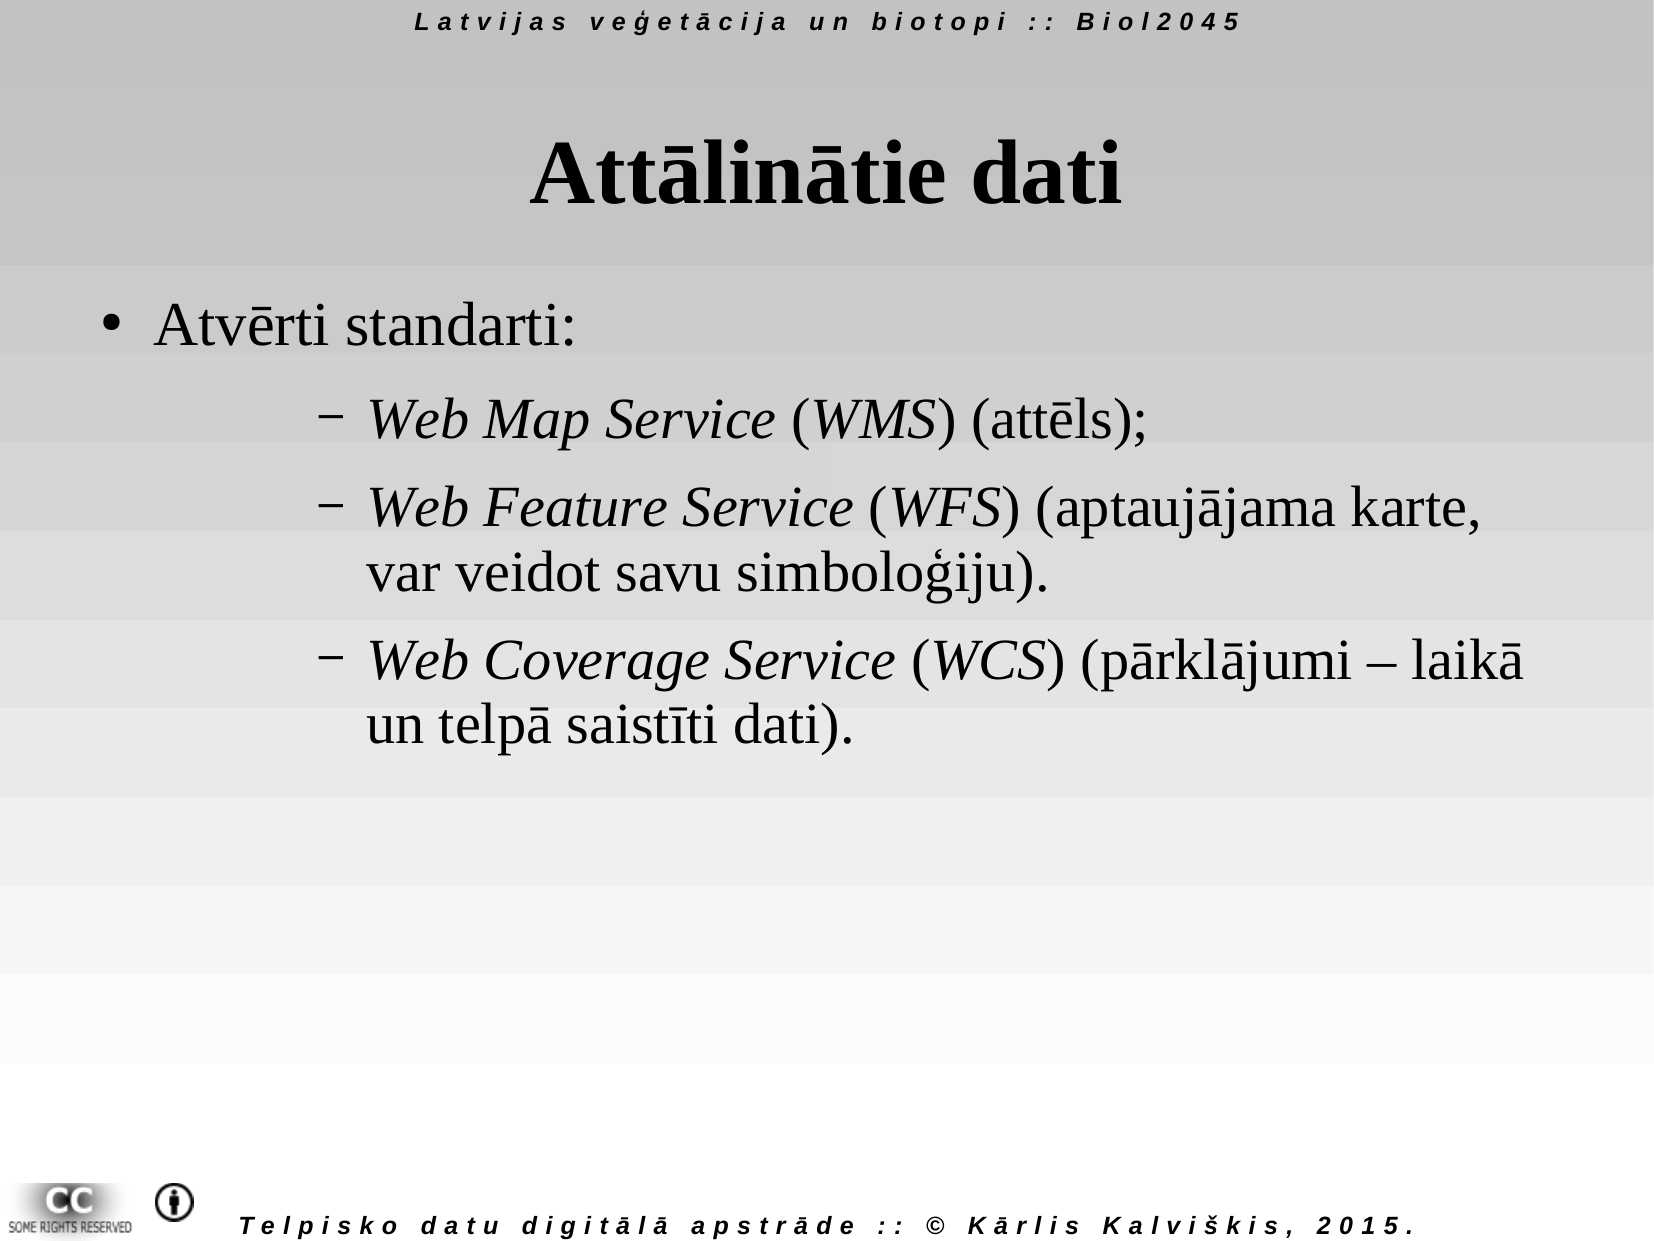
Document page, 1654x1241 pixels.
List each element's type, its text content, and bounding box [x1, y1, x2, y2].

title Attālinātie dati [29, 49, 1625, 296]
list Atvērti standarti: Web Map Service (WMS) (attēls); Web Feature Service (WFS) (aptaujājama karte, var veidot savu simboloģiju). Web Coverage Service (WCS) (pārklājumi – laikā un telpā saistīti dati). [82, 289, 1571, 1098]
picture [0, 0, 1654, 1241]
